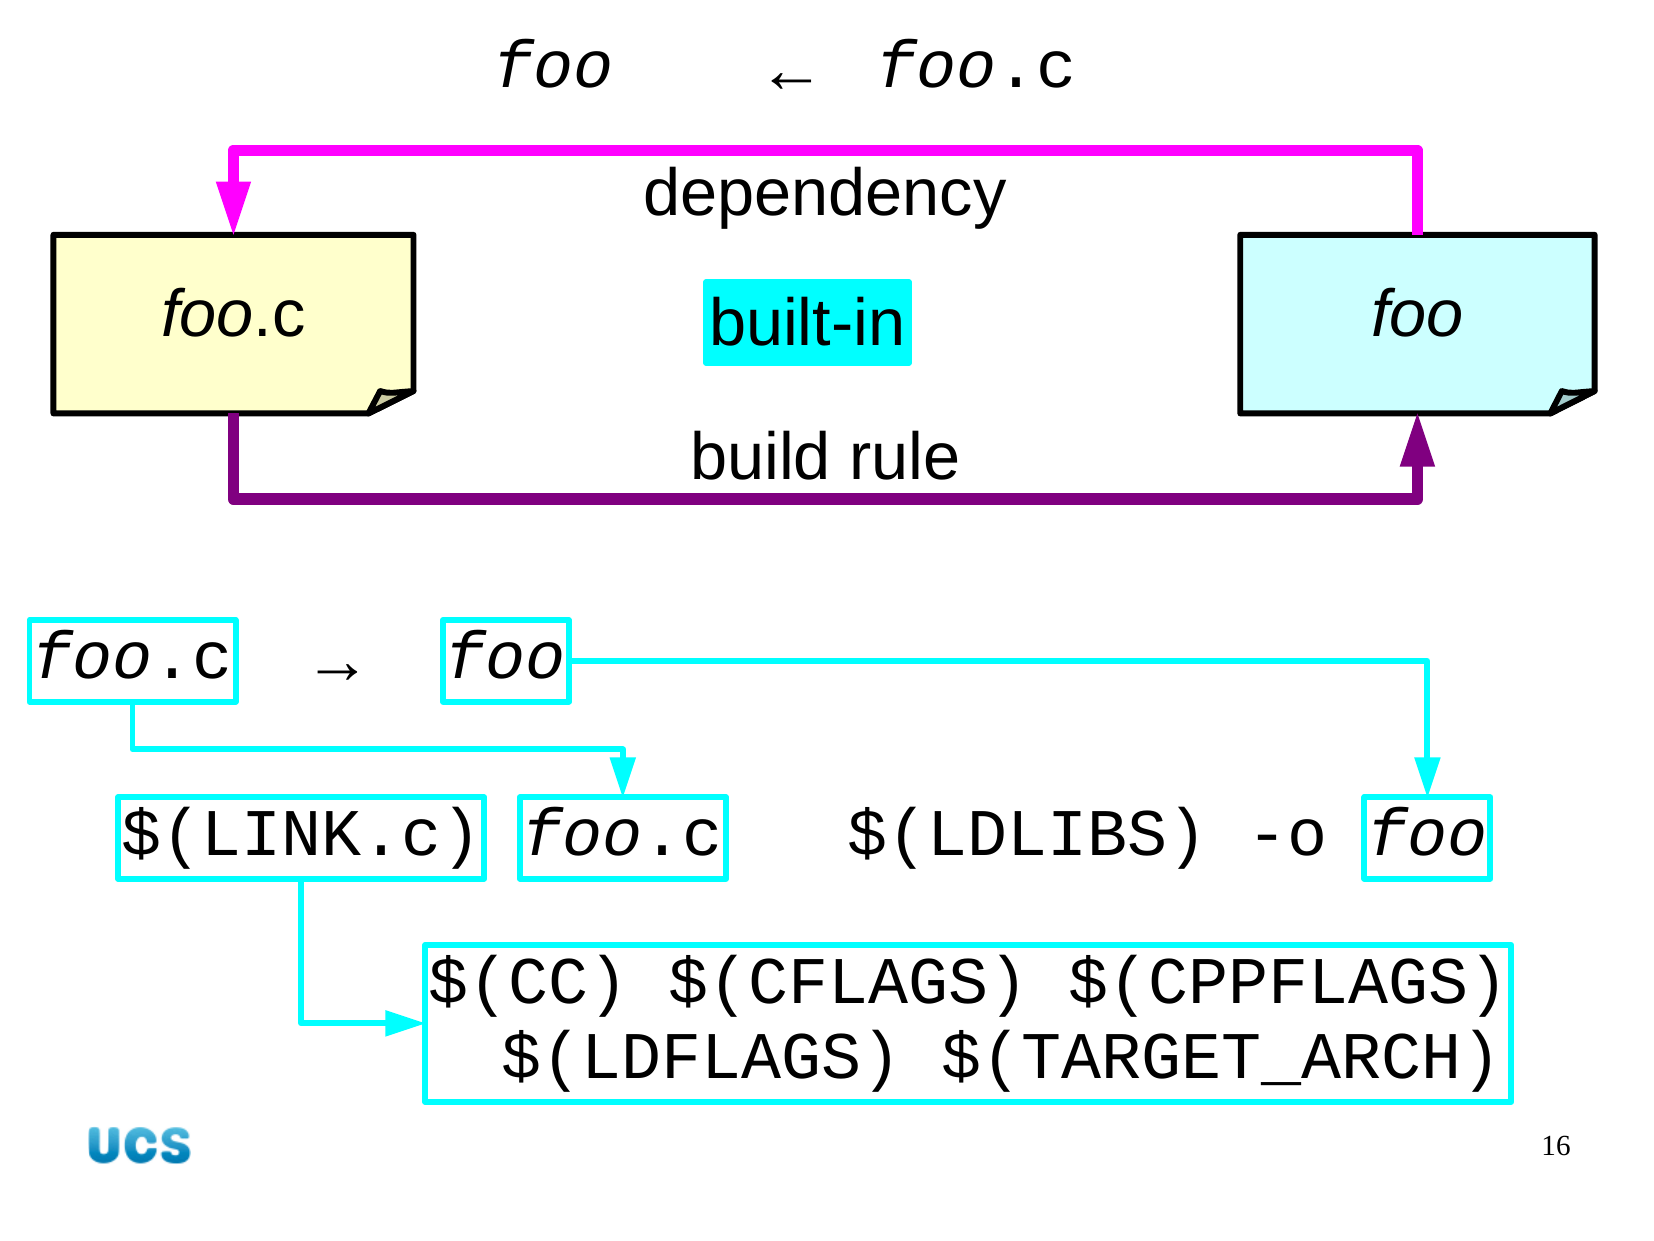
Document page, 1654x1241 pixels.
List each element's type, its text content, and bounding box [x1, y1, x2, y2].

text_box foo [442, 620, 569, 702]
text_box foo [490, 29, 617, 112]
text_box built-in [706, 282, 909, 363]
text_box foo.c [519, 797, 726, 879]
text_box foo.c [53, 234, 414, 414]
text_box foo [1240, 234, 1595, 414]
text_box foo.c [874, 29, 1081, 112]
text_box → [301, 620, 374, 701]
text_box $(CC) $(CFLAGS) $(CPPFLAGS) $(LDFLAGS) $(TARGET_ARCH) [425, 944, 1512, 1102]
text_box $(LINK.c) [118, 797, 485, 879]
picture [88, 1126, 191, 1165]
text_box ← [755, 29, 829, 111]
text_box $(LDLIBS) -o [844, 797, 1331, 879]
text_box foo.c [29, 620, 236, 702]
text_box foo [1364, 797, 1491, 879]
